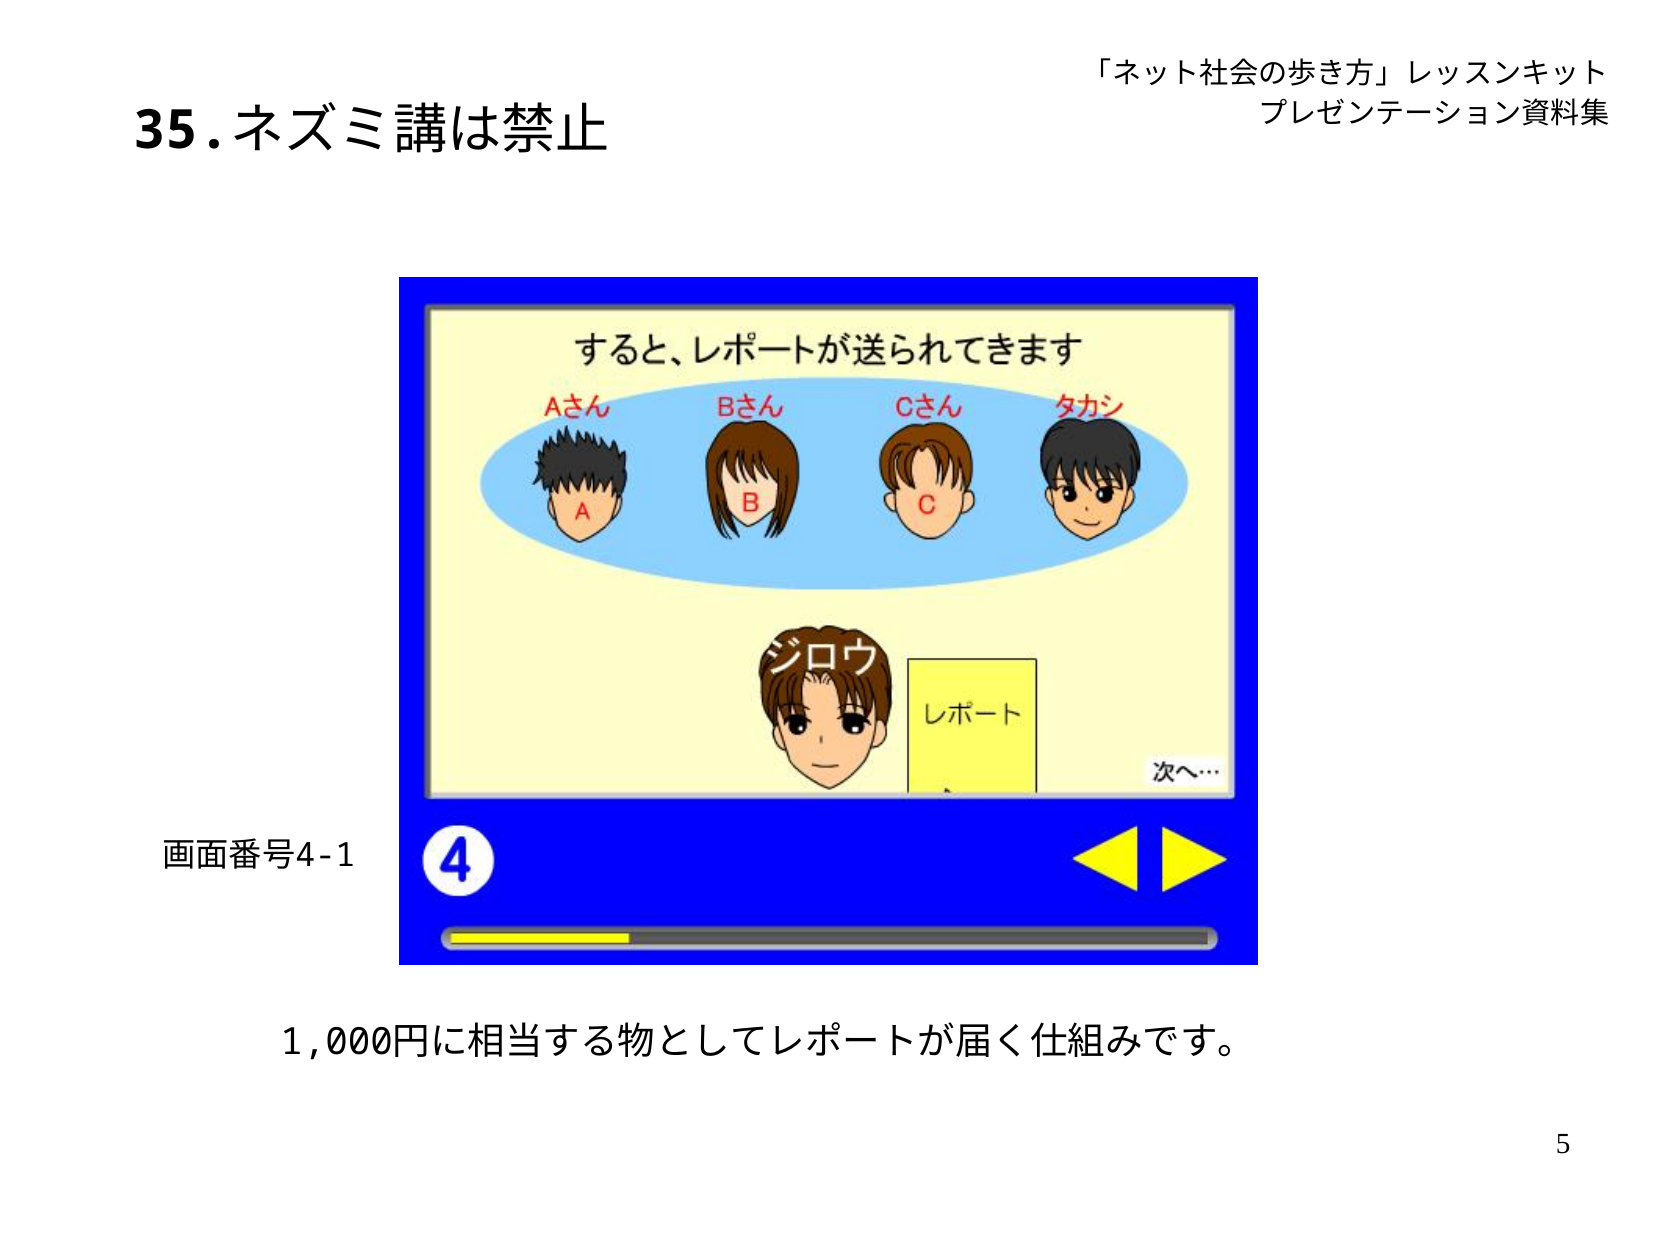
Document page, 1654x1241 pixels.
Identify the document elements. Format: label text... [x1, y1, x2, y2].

picture [399, 277, 1258, 965]
text_box 1,000円に相当する物としてレポートが届く仕組みです。 [265, 1003, 1447, 1074]
text_box 「ネット社会の歩き方」レッスンキット プレゼンテーション資料集 [1062, 44, 1625, 139]
text_box 35.ネズミ講は禁止 [118, 88, 1241, 169]
text_box 画面番号4-1 [147, 826, 384, 882]
